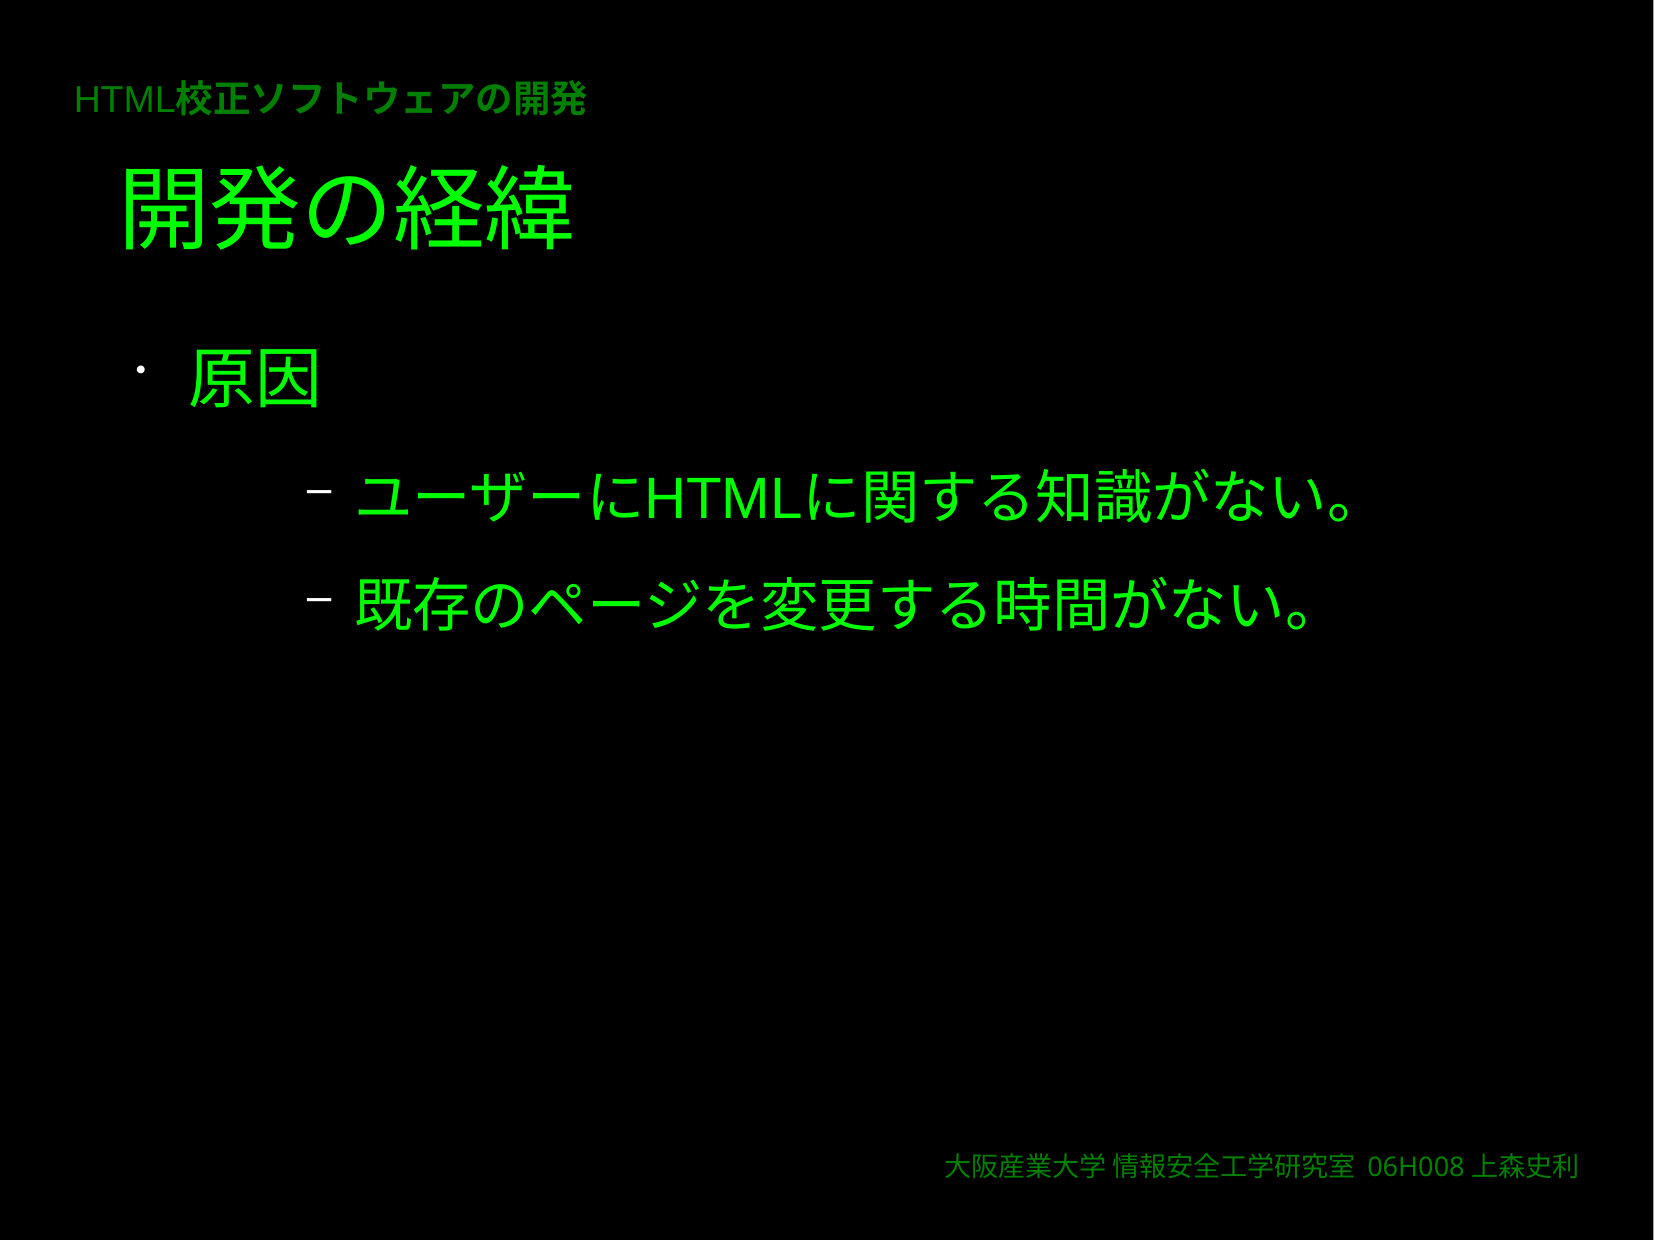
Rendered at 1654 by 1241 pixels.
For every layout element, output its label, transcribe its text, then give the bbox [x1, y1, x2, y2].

list 原因 ユーザーにHTMLに関する知識がない。 既存のページを変更する時間がない。 [118, 324, 1595, 1093]
title 開発の経緯 [118, 147, 1601, 257]
